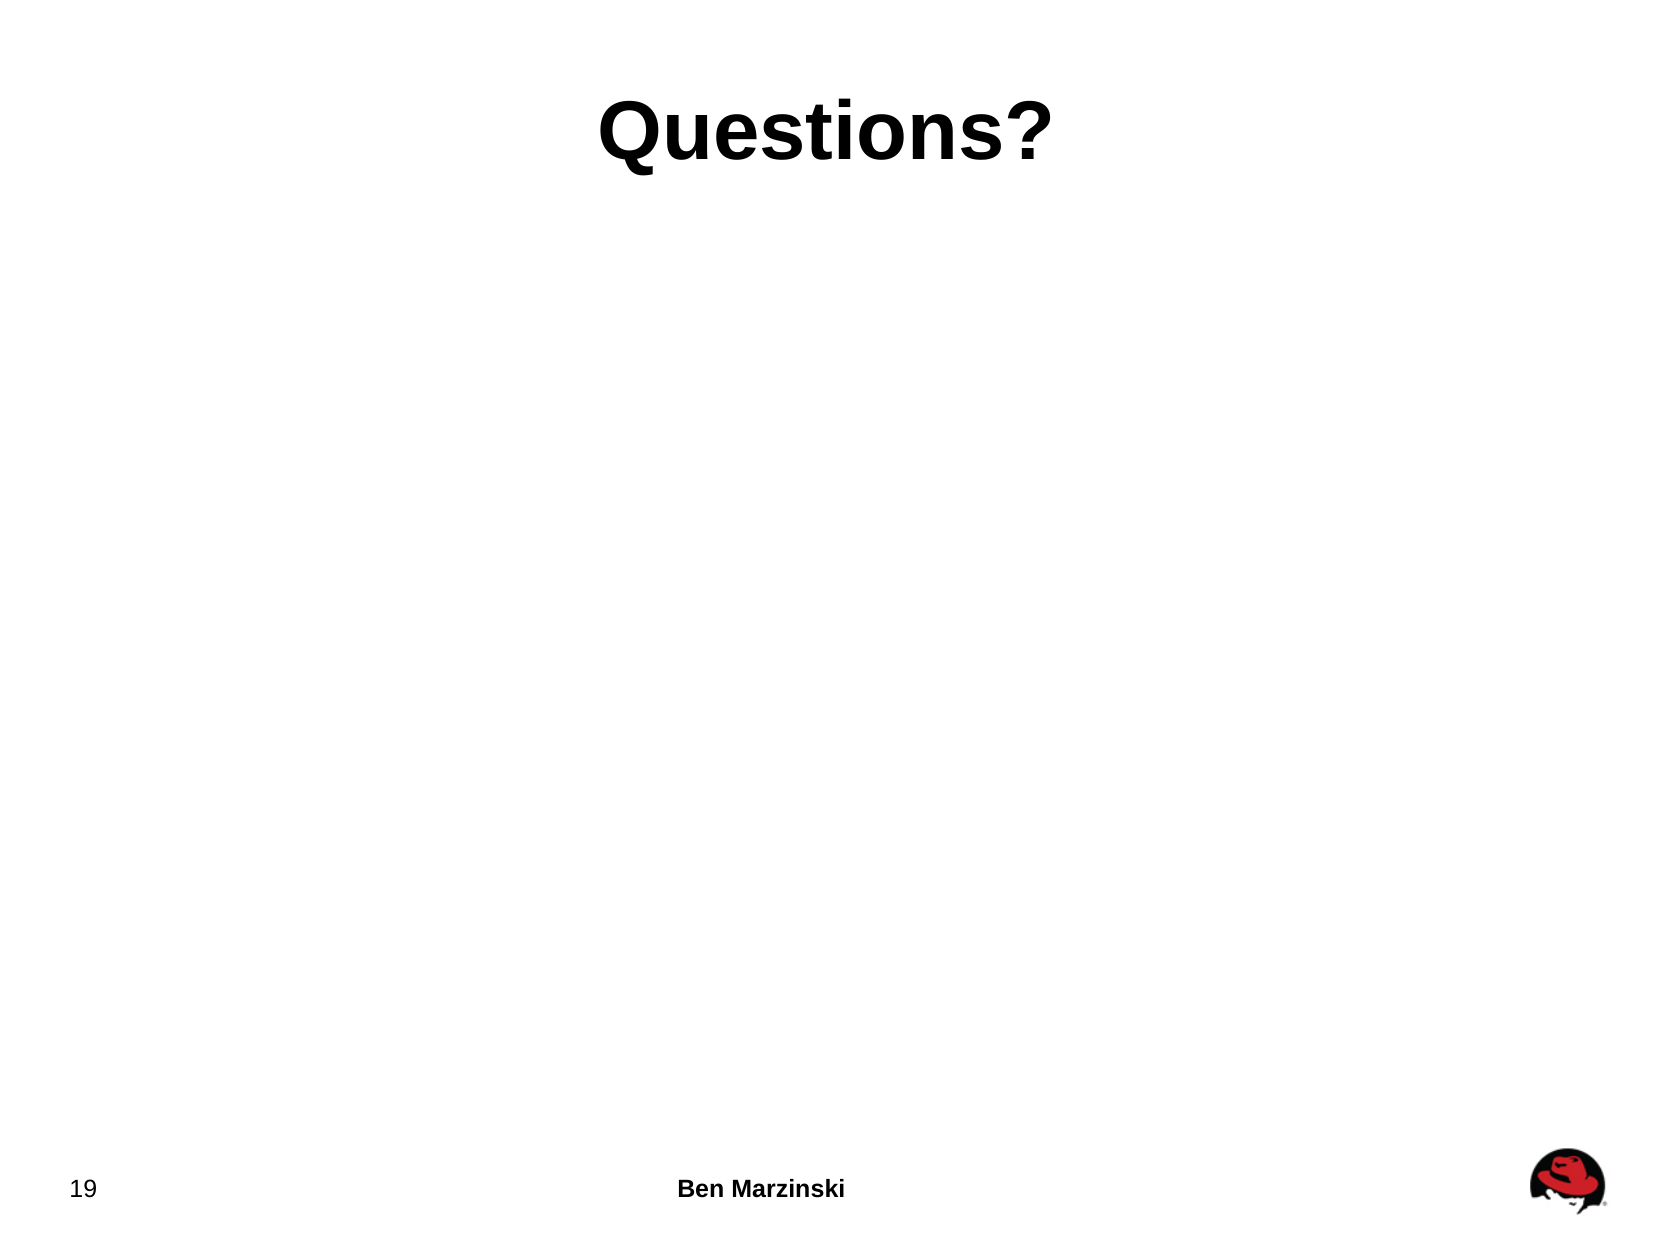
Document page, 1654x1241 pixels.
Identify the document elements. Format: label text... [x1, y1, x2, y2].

picture [1529, 1146, 1613, 1224]
title Questions? [82, 37, 1571, 226]
